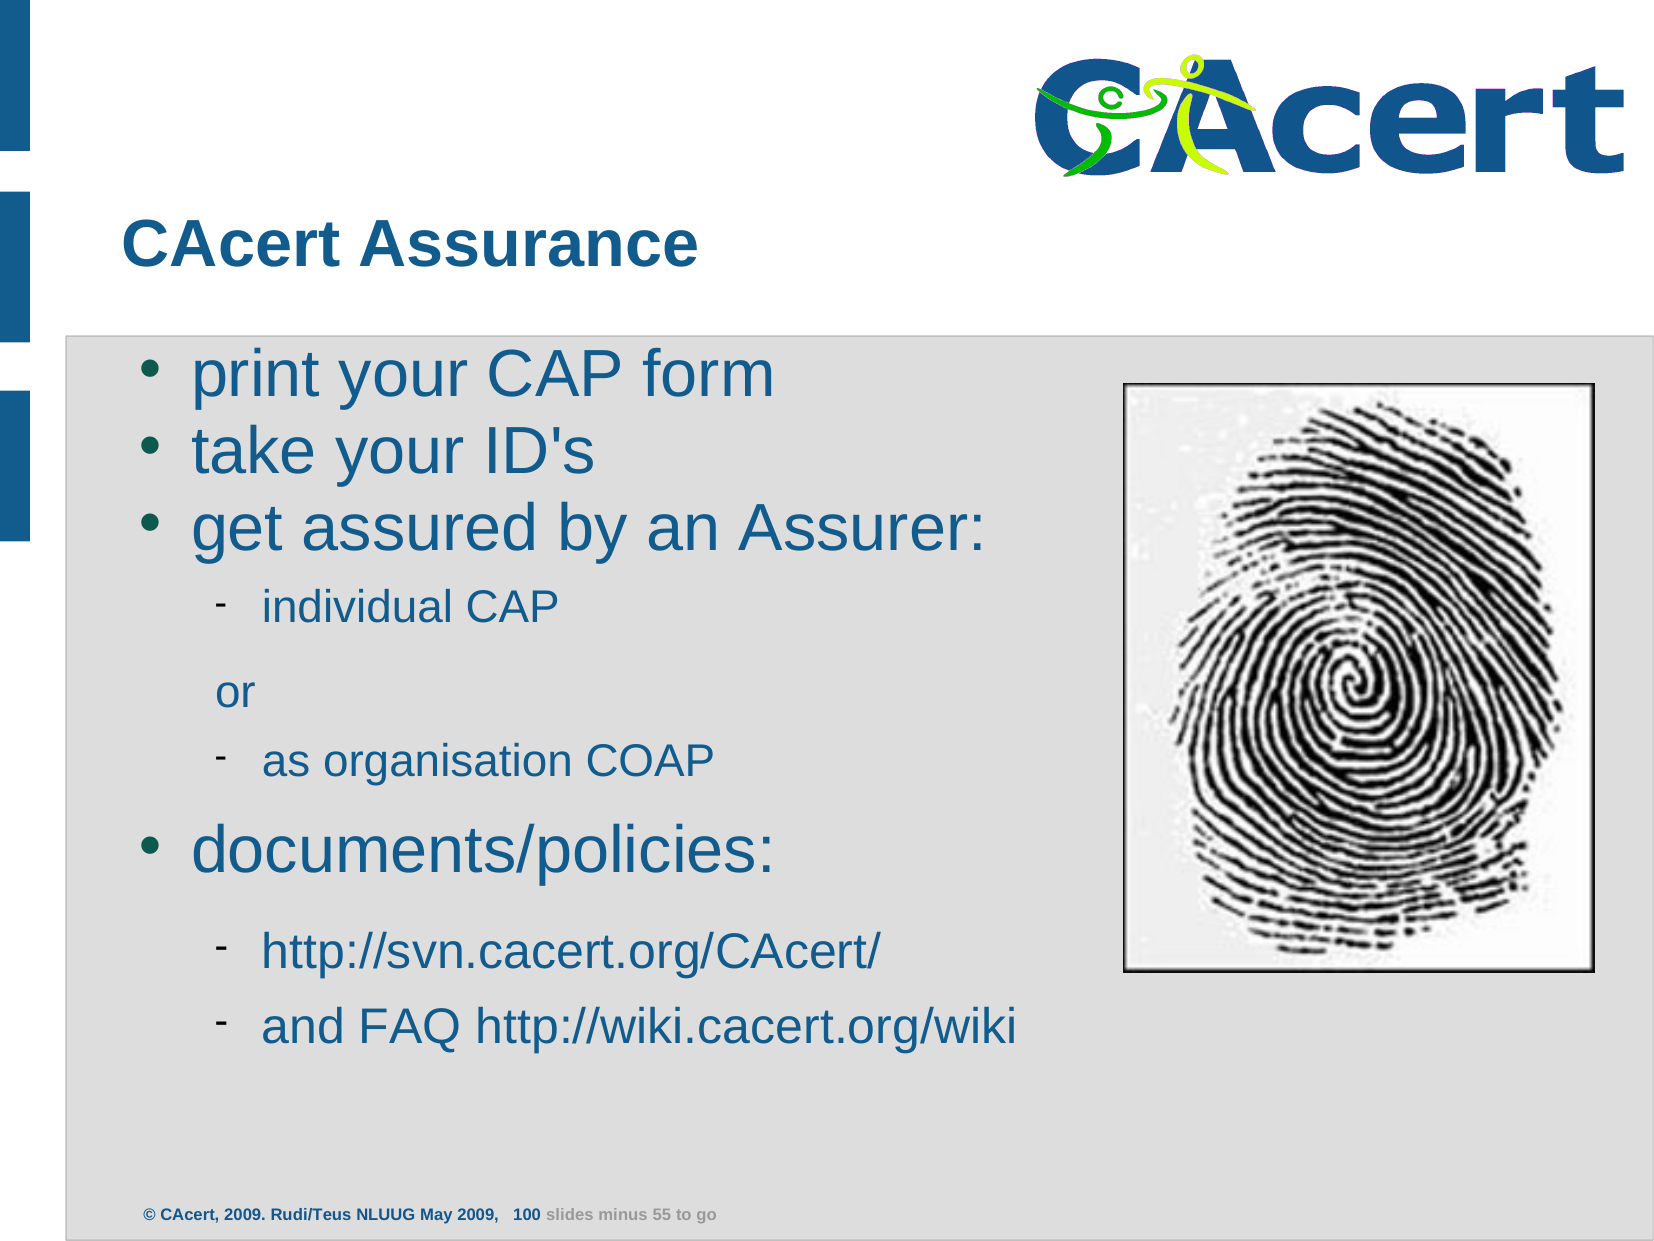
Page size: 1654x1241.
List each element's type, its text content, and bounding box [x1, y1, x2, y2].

title CAcert Assurance [121, 184, 1534, 309]
picture [1033, 53, 1625, 178]
picture [1123, 383, 1595, 973]
list print your CAP form take your ID's get assured by an Assurer: individual CAP or as organisation COAP documents/policies: http://svn.cacert.org/CAcert/ and FAQ http://wiki.cacert.org/wiki [121, 344, 1596, 1085]
